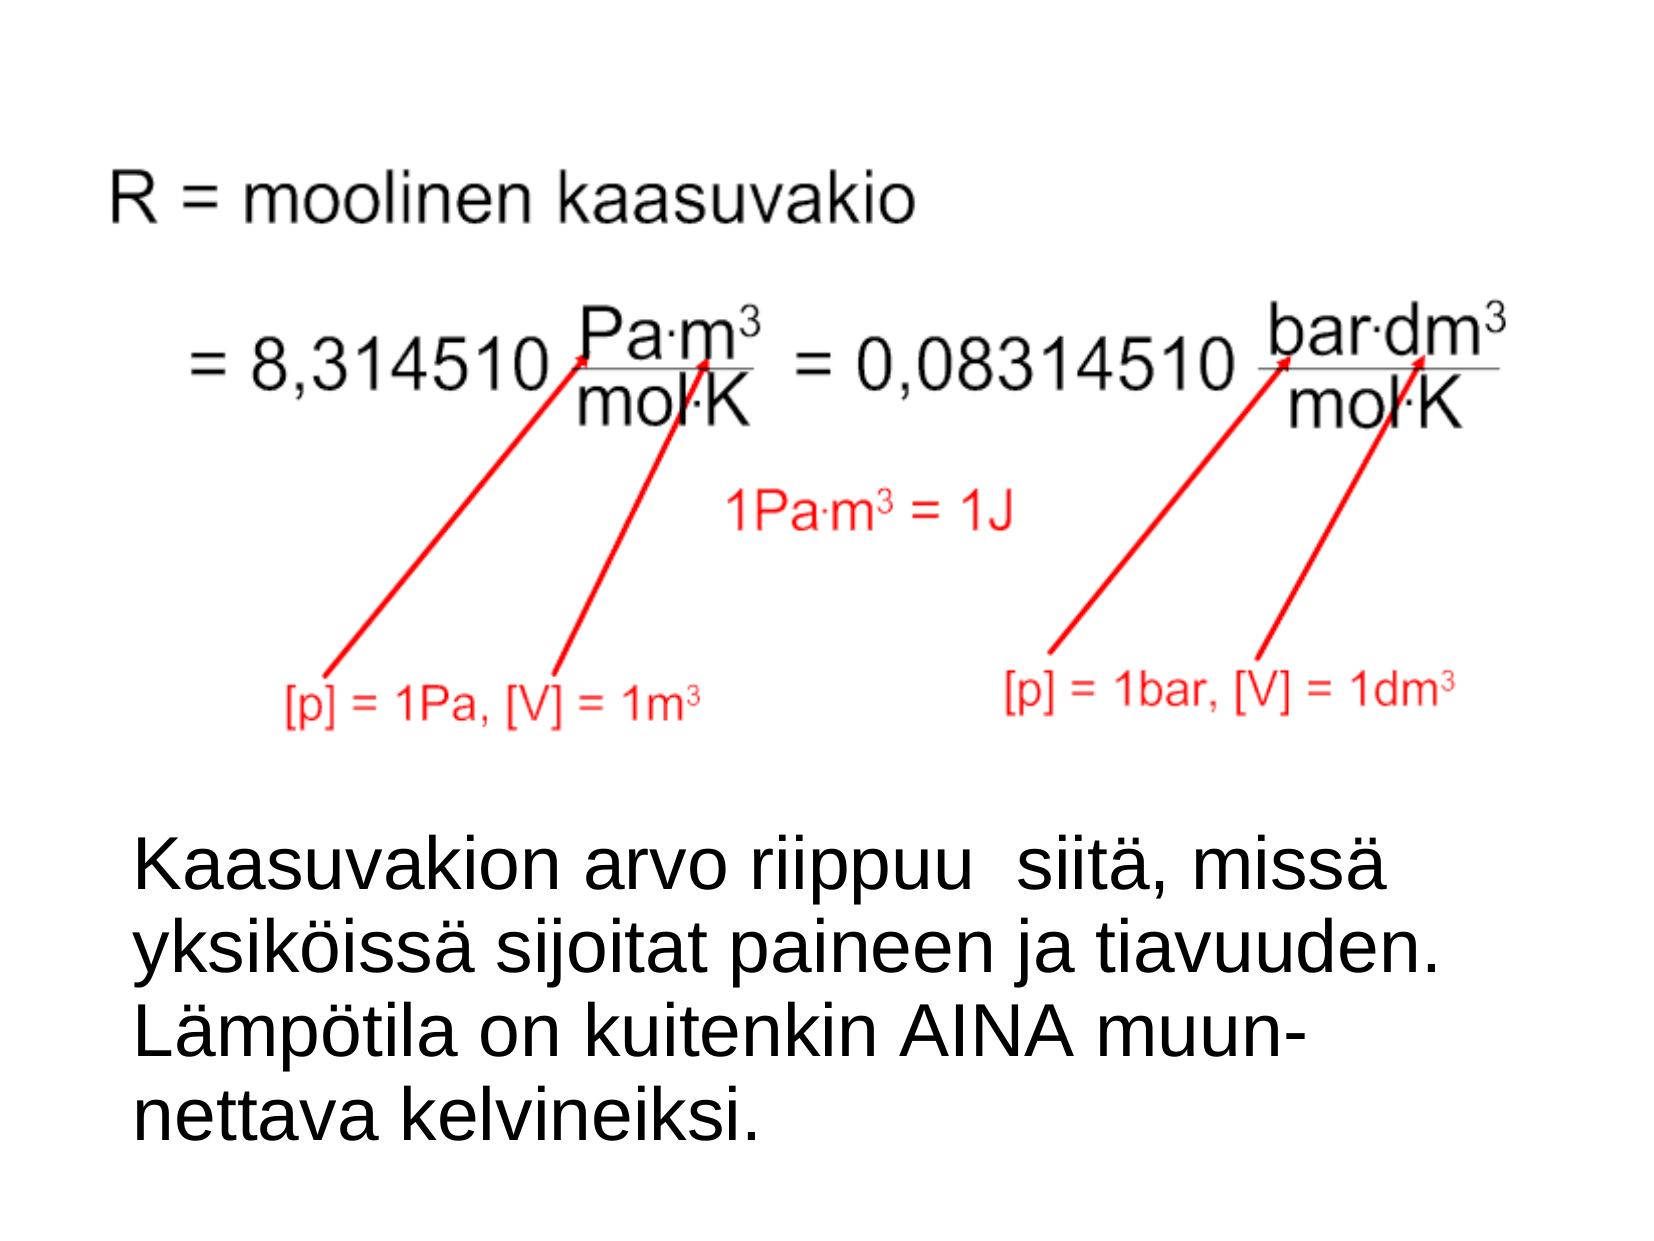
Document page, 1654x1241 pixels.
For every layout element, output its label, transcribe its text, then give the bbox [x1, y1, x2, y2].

text_box Kaasuvakion arvo riippuu siitä, missä yksiköissä sijoitat paineen ja tiavuuden. Lämpötila on kuitenkin AINA muun-nettava kelvineiksi. [118, 814, 1515, 1165]
picture [47, 57, 1594, 792]
